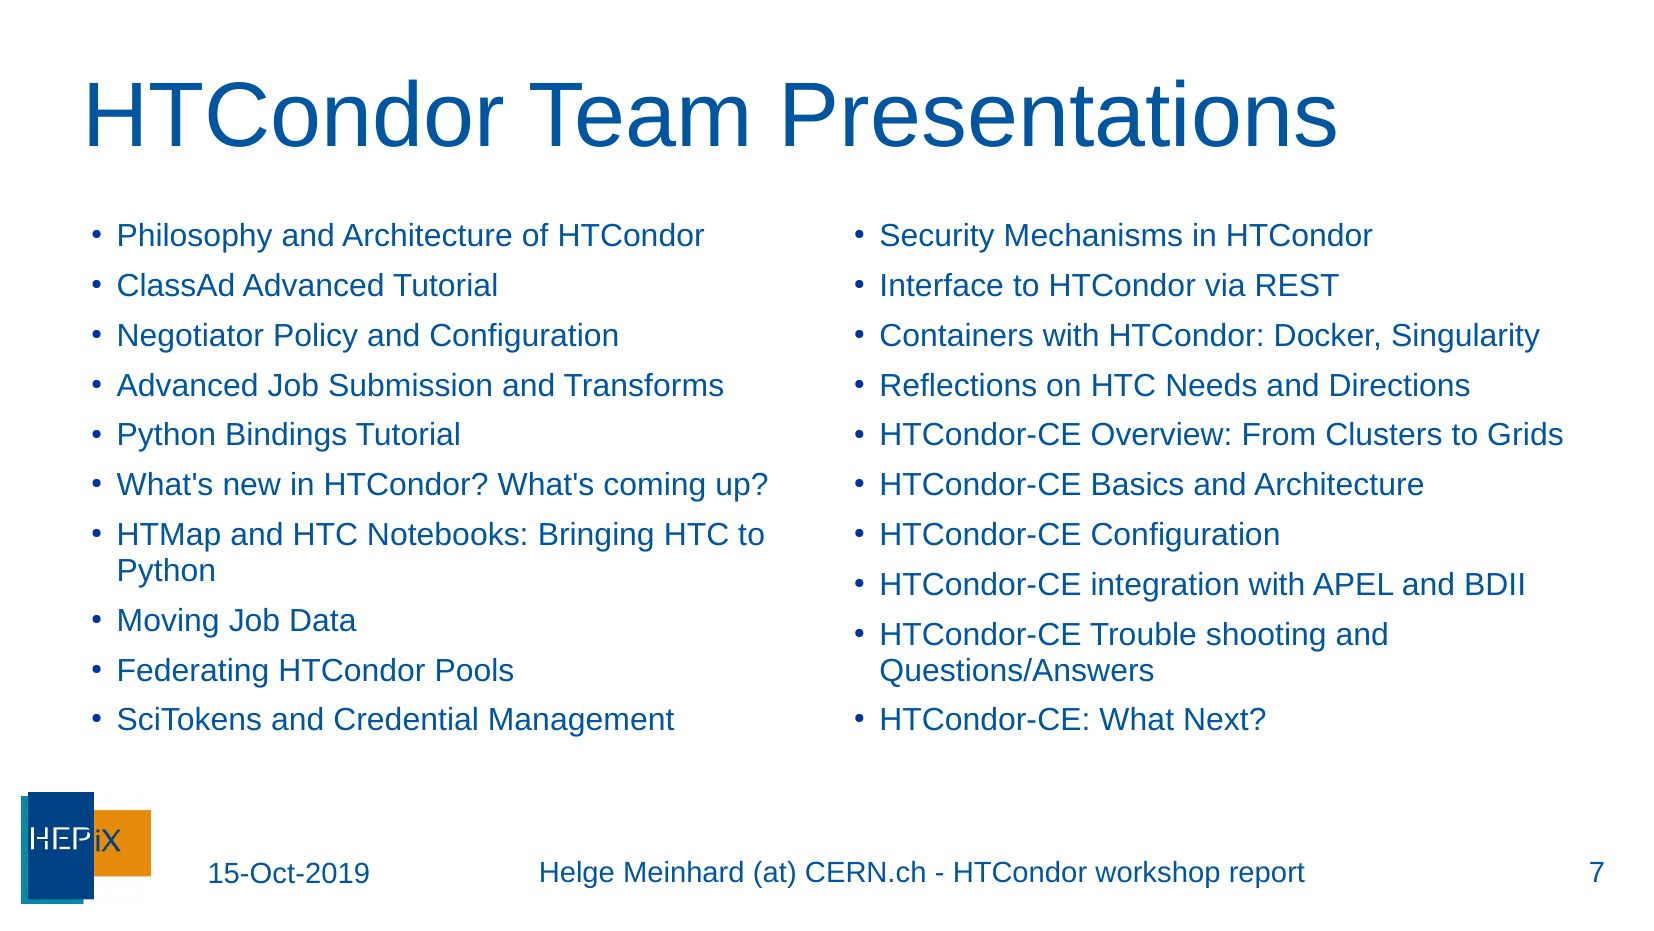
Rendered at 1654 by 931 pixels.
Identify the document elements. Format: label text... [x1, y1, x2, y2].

list Philosophy and Architecture of HTCondor ClassAd Advanced Tutorial Negotiator Policy and Configuration Advanced Job Submission and Transforms Python Bindings Tutorial What's new in HTCondor? What's coming up? HTMap and HTC Notebooks: Bringing HTC to Python Moving Job Data Federating HTCondor Pools SciTokens and Credential Management [82, 217, 809, 757]
title HTCondor Team Presentations [82, 37, 1571, 193]
picture [21, 792, 151, 904]
list Security Mechanisms in HTCondor Interface to HTCondor via REST Containers with HTCondor: Docker, Singularity Reflections on HTC Needs and Directions HTCondor-CE Overview: From Clusters to Grids HTCondor-CE Basics and Architecture HTCondor-CE Configuration HTCondor-CE integration with APEL and BDII HTCondor-CE Trouble shooting and Questions/Answers HTCondor-CE: What Next? [845, 217, 1572, 757]
